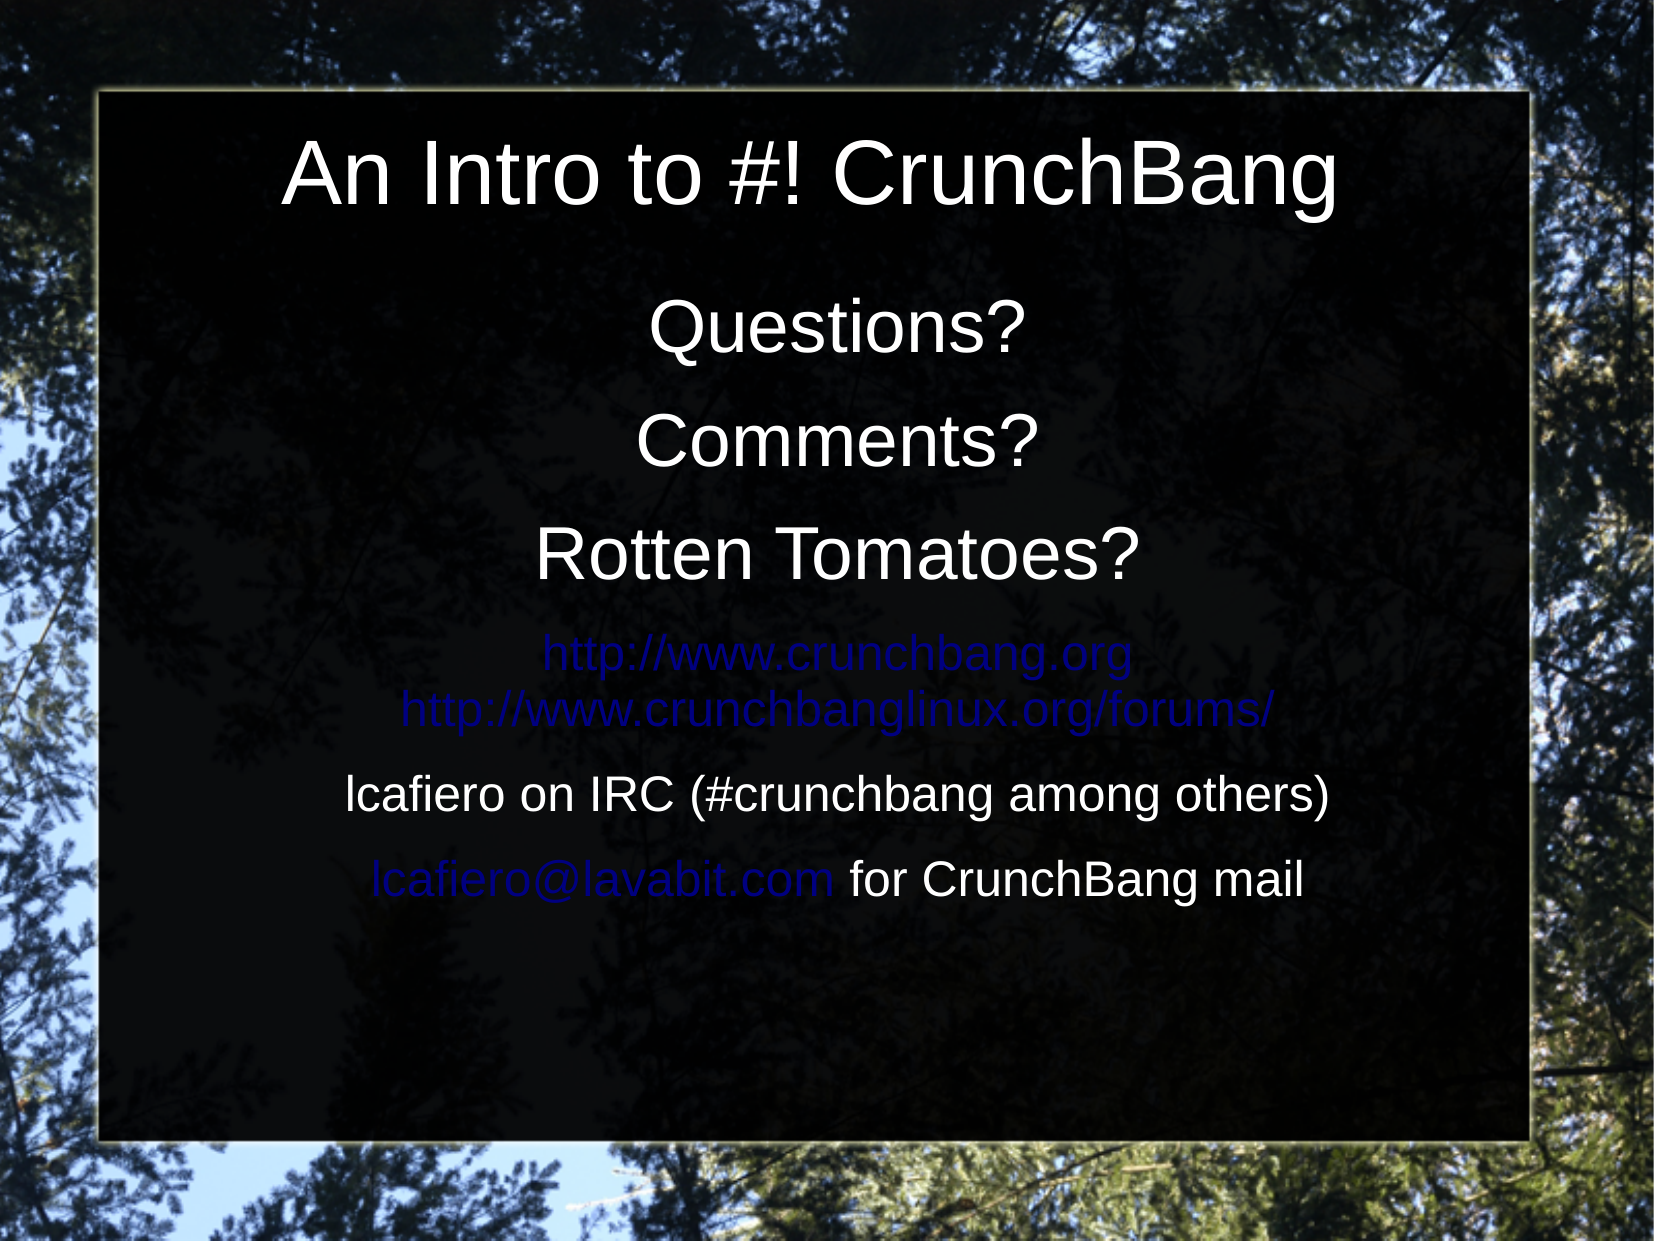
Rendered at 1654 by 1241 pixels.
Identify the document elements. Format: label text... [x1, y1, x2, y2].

picture [0, 0, 1654, 1241]
list Questions? Comments? Rotten Tomatoes? http://www.crunchbang.org http://www.crunchbanglinux.org/forums/ lcafiero on IRC (#crunchbang among others) lcafiero@lavabit.com for CrunchBang mail [105, 285, 1501, 1104]
title An Intro to #! CrunchBang [88, 88, 1536, 257]
